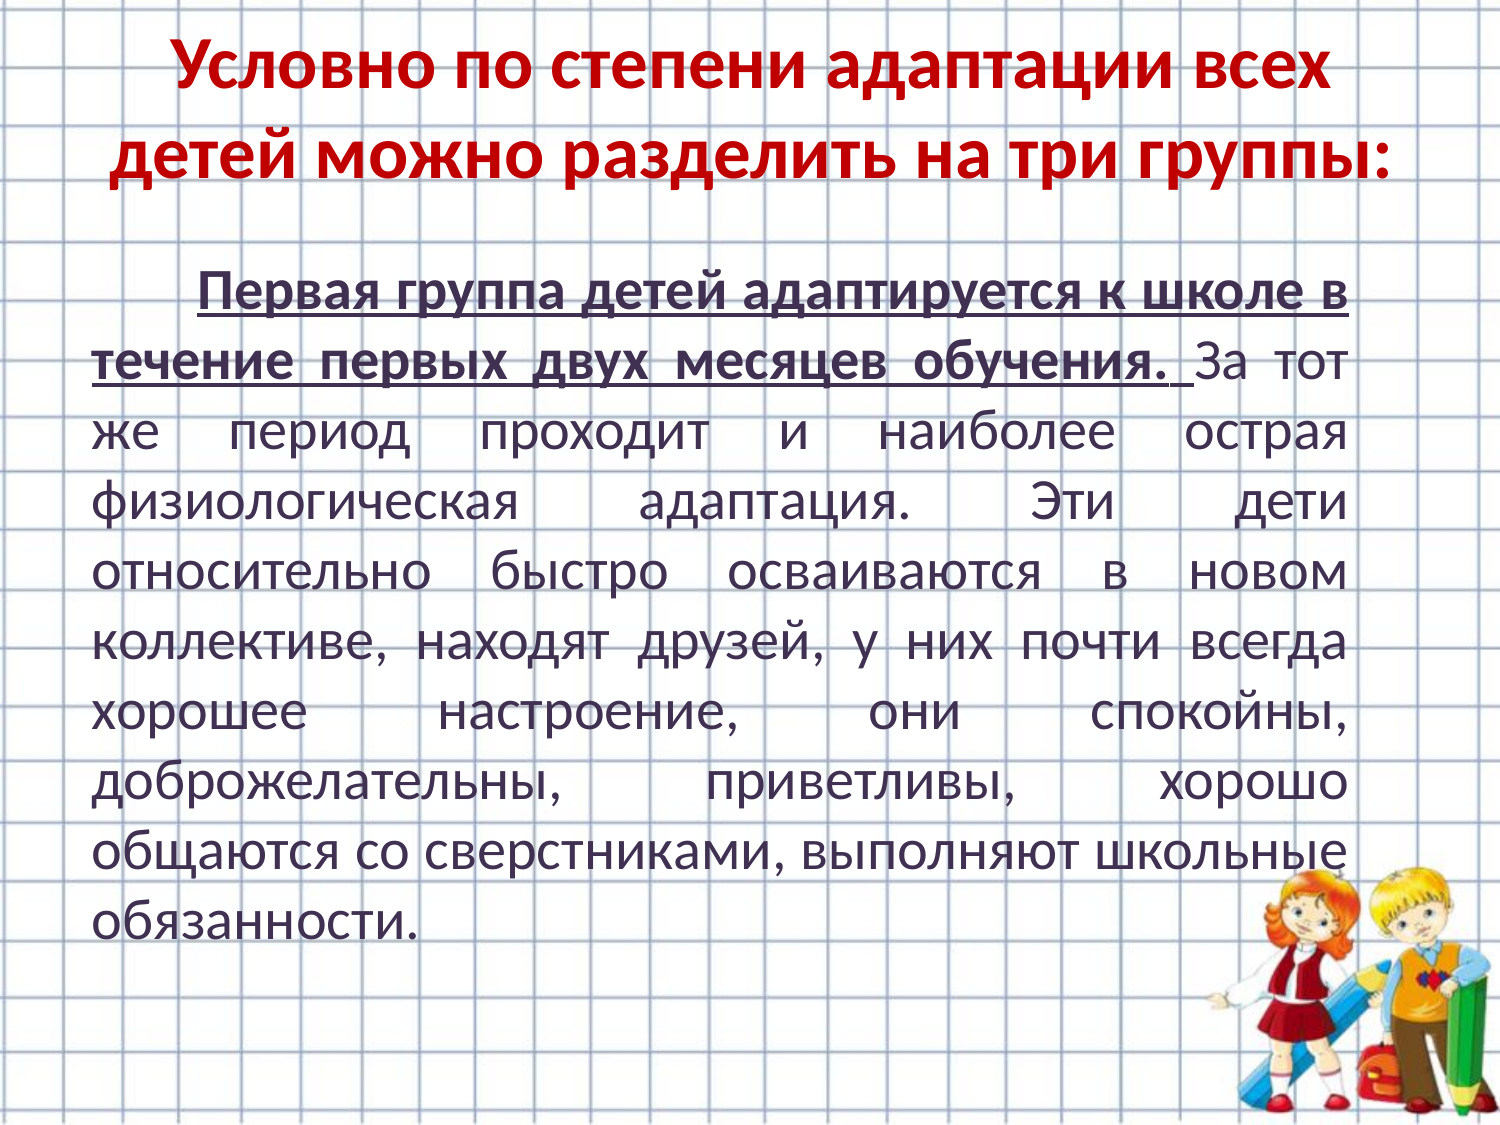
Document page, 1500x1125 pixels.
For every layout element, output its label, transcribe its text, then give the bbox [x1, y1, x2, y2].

list Первая группа детей адаптируется к школе в течение первых двух месяцев обучения. За тот же период проходит и наиболее острая физиологическая адаптация. Эти дети относительно быстро осваиваются в новом коллективе, находят друзей, у них почти всегда хорошее настроение, они спокойны, доброжелательны, приветливы, хорошо общаются со сверстниками, выполняют школьные обязанности. [76, 243, 1365, 1094]
title Условно по степени адаптации всех детей можно разделить на три группы: [76, 54, 1427, 243]
picture [0, 0, 1500, 1125]
